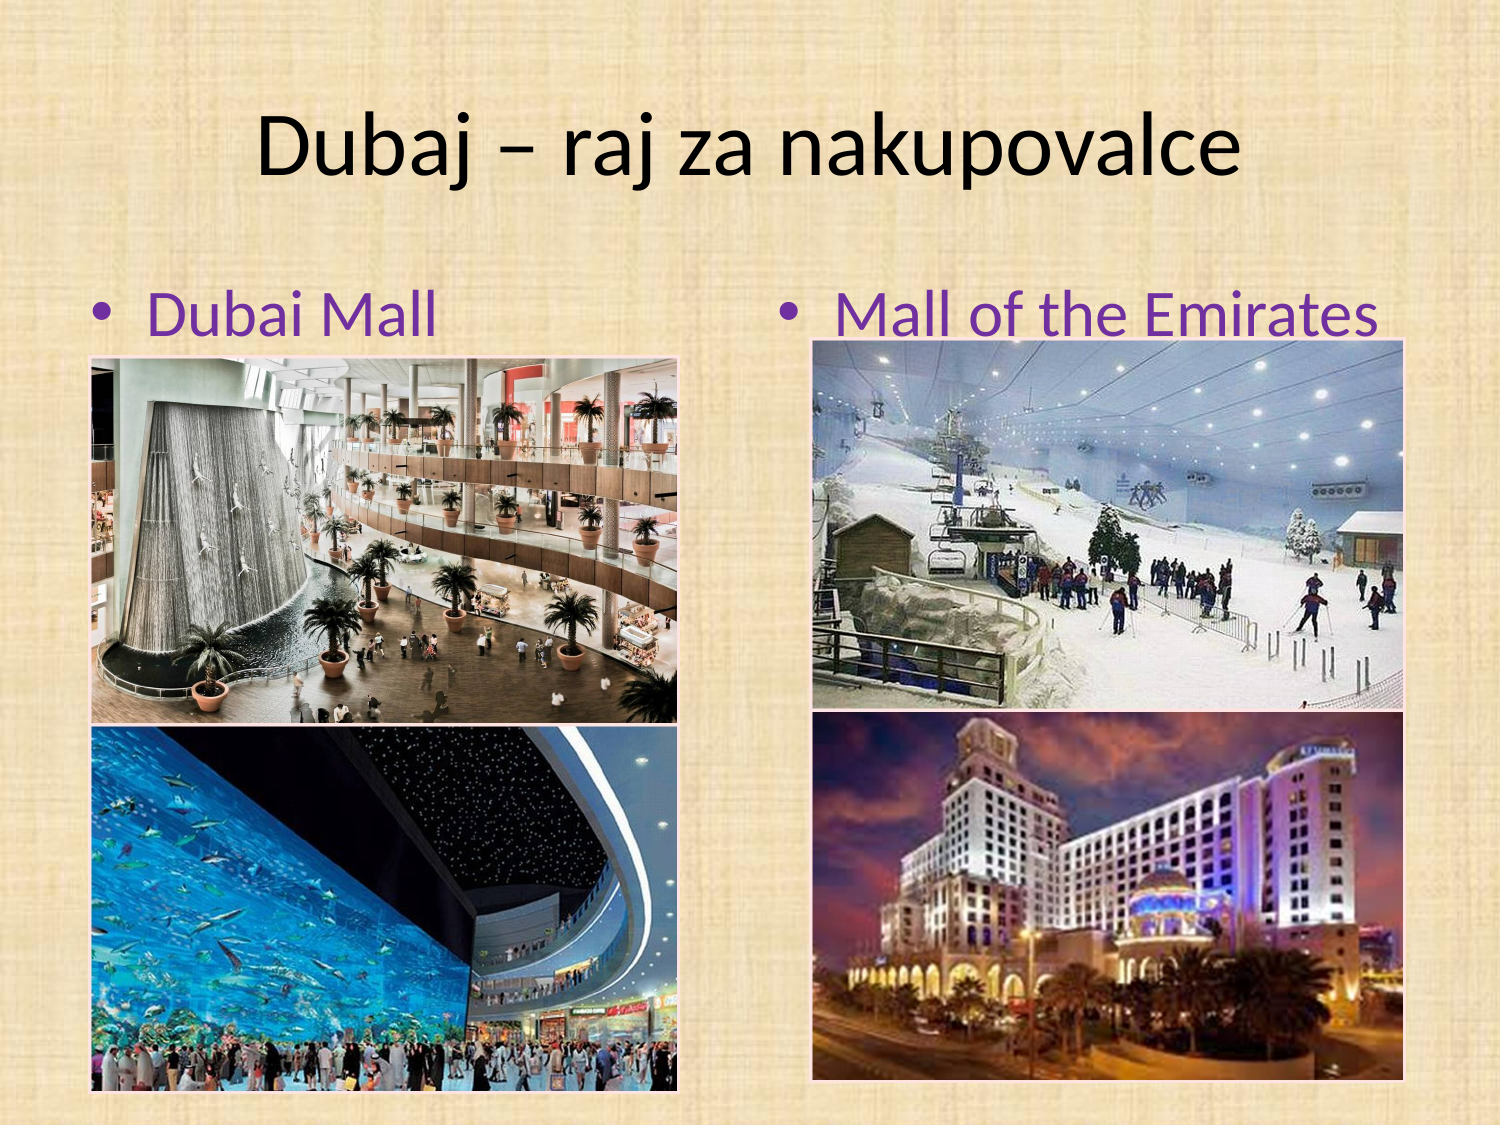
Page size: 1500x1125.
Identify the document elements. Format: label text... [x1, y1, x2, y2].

picture [0, 0, 1500, 1125]
list Dubai Mall [75, 262, 738, 1005]
title Dubaj – raj za nakupovalce [75, 45, 1425, 233]
list Mall of the Emirates [762, 262, 1425, 1005]
